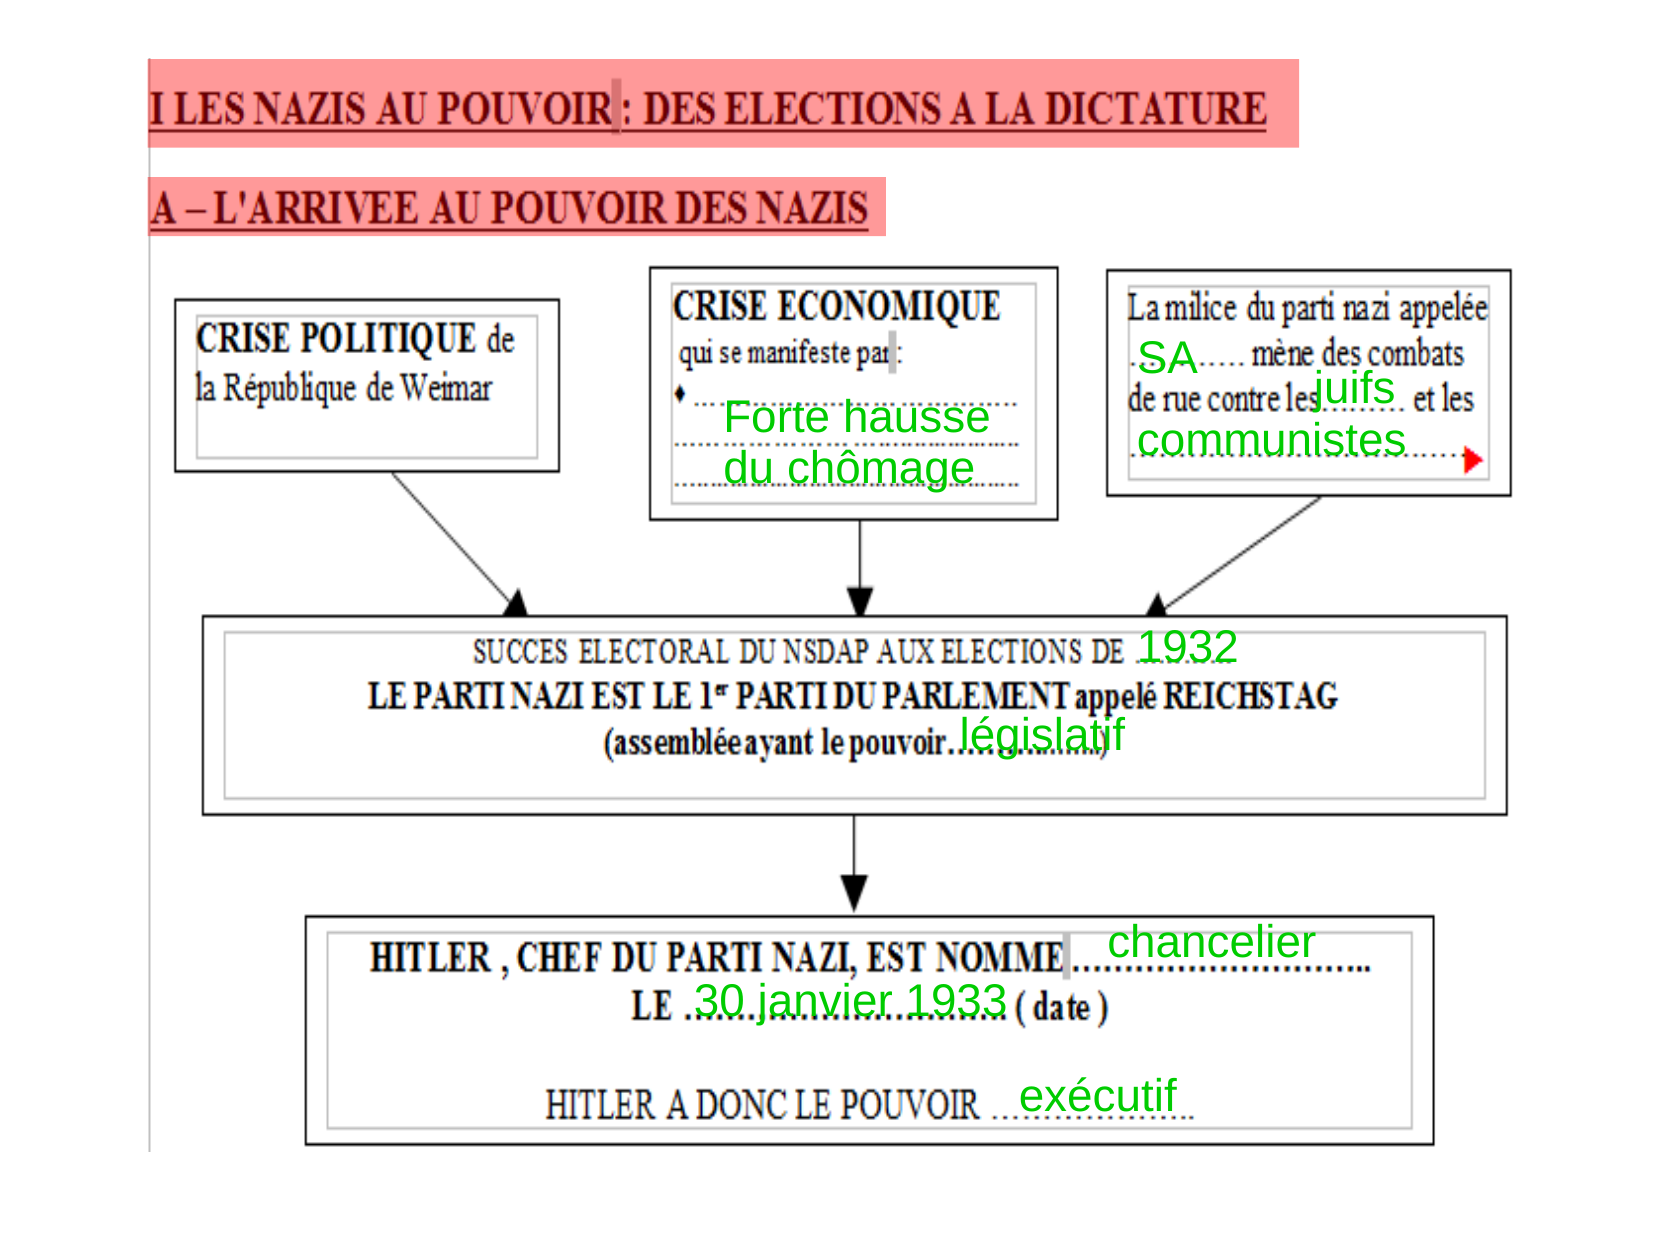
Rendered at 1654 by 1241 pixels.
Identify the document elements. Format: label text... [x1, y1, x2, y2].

text_box exécutif [1003, 1062, 1241, 1129]
text_box [147, 177, 886, 237]
text_box SA [1122, 324, 1241, 391]
text_box juifs [1299, 354, 1418, 406]
picture [147, 58, 1536, 1152]
text_box législatif [944, 701, 1182, 768]
text_box 1932 [1122, 613, 1270, 680]
text_box Forte hausse du chômage [708, 383, 1034, 501]
text_box chancelier [1092, 908, 1388, 975]
text_box [147, 59, 1300, 148]
text_box 30 janvier 1933 [679, 967, 1123, 1034]
text_box communistes [1122, 406, 1477, 473]
